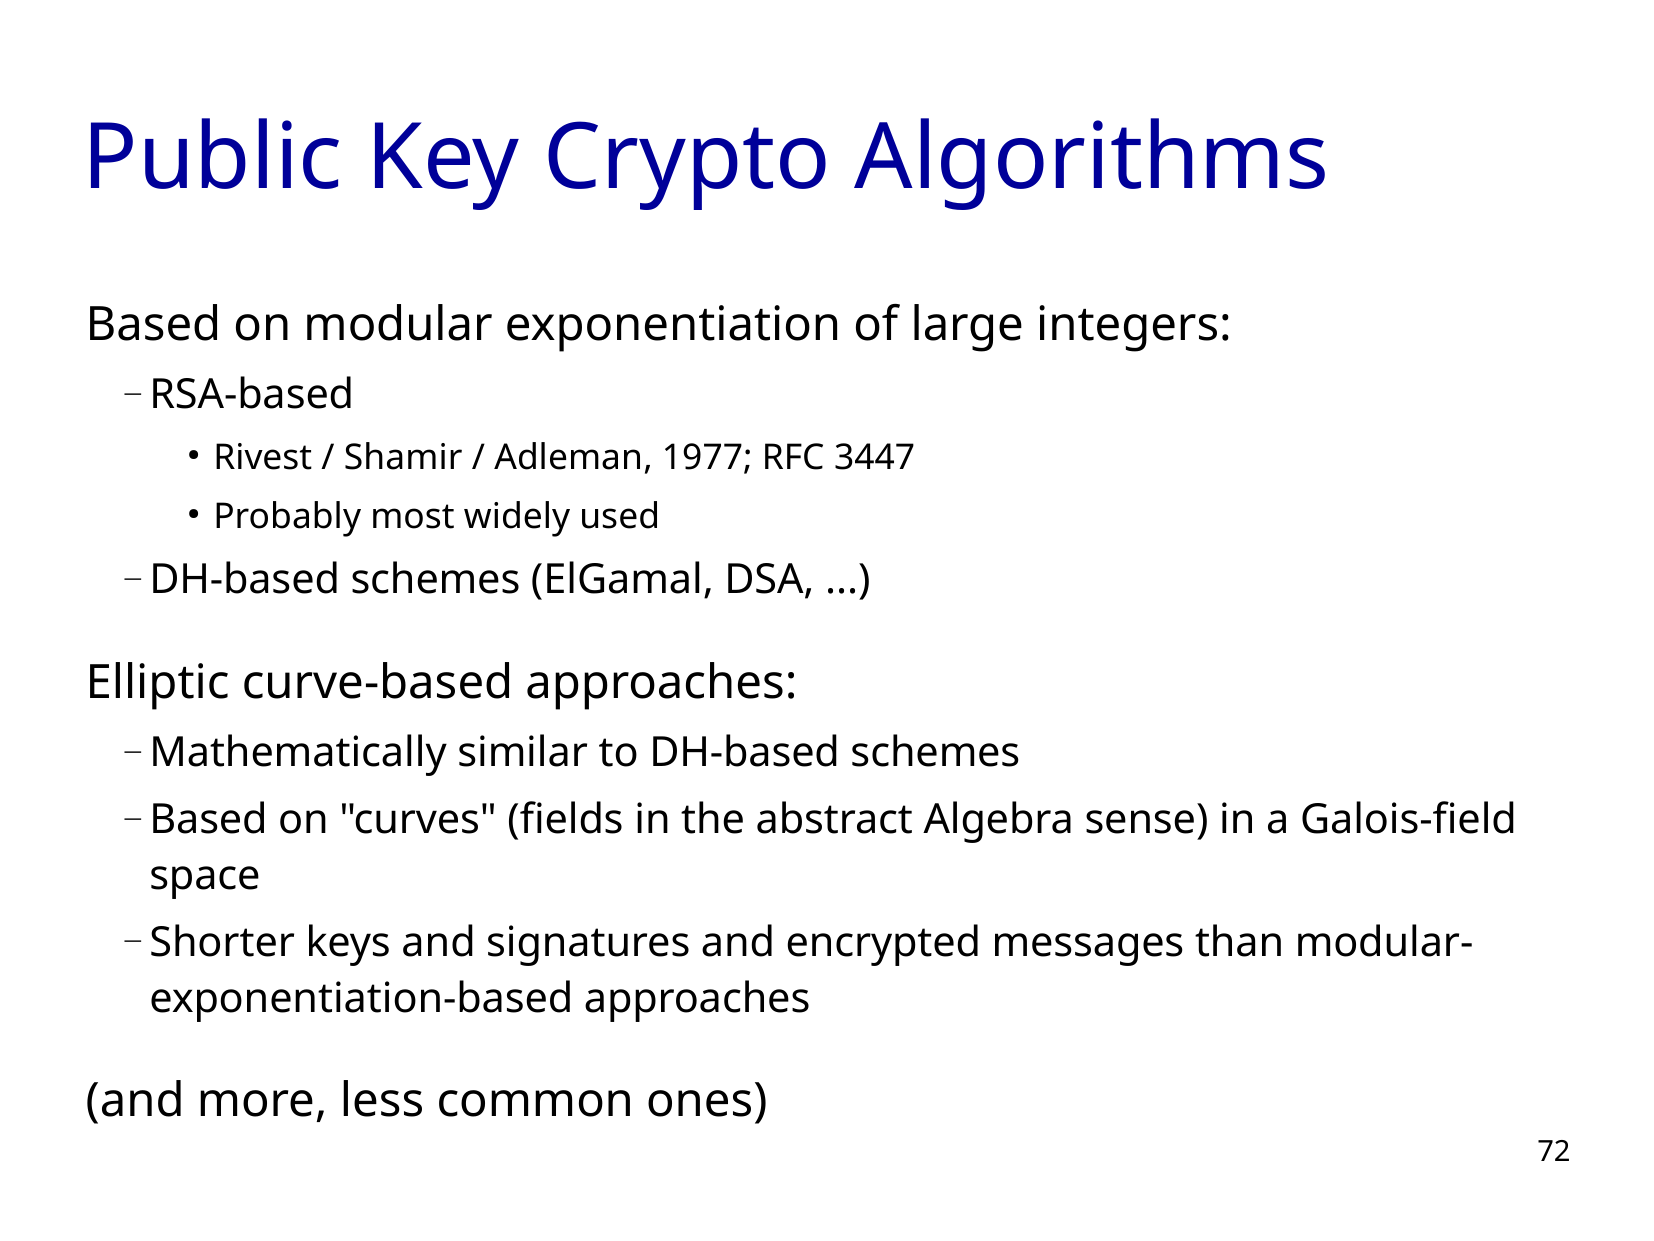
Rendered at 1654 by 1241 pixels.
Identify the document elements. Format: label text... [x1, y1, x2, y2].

list Based on modular exponentiation of large integers: RSA-based Rivest / Shamir / Adleman, 1977; RFC 3447 Probably most widely used DH-based schemes (ElGamal, DSA, ...) Elliptic curve-based approaches: Mathematically similar to DH-based schemes Based on "curves" (fields in the abstract Algebra sense) in a Galois-field space Shorter keys and signatures and encrypted messages than modular-exponentiation-based approaches (and more, less common ones) [60, 290, 1571, 1141]
title Public Key Crypto Algorithms [82, 49, 1571, 257]
